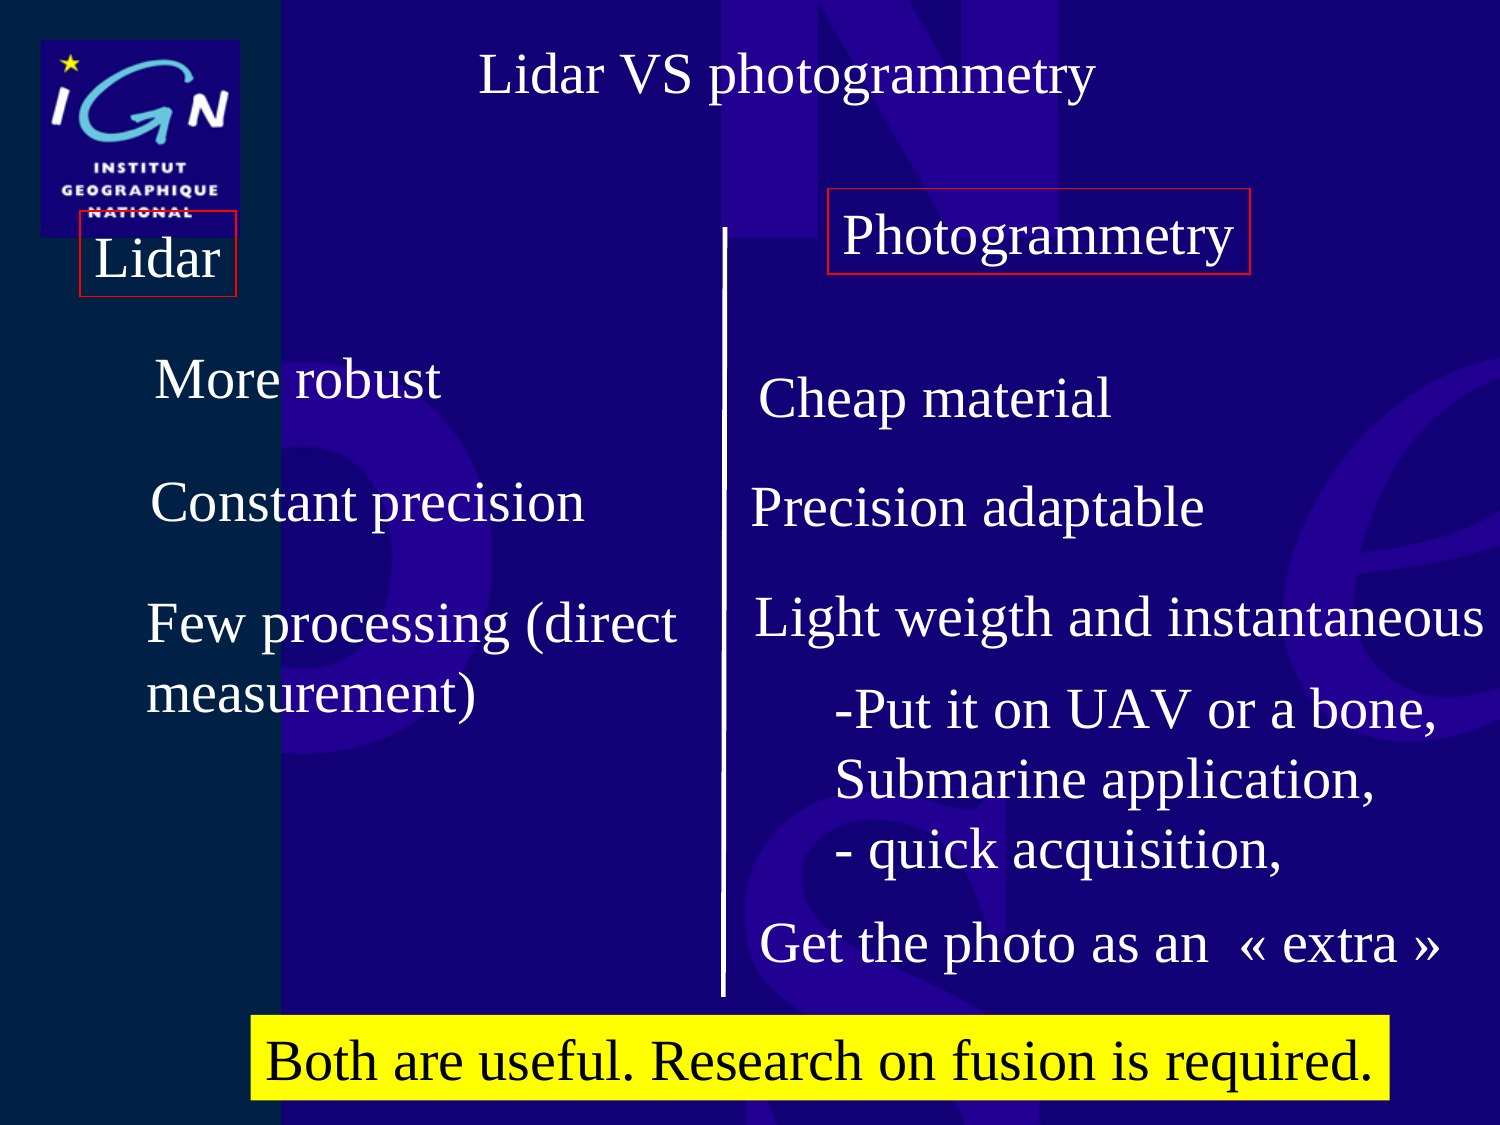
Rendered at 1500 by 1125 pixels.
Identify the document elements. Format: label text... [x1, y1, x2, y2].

text_box Both are useful. Research on fusion is required. [250, 1014, 1390, 1101]
text_box Get the photo as an « extra » [744, 896, 1458, 982]
text_box Light weigth and instantaneous [739, 570, 1500, 657]
text_box Constant precision [135, 455, 602, 541]
text_box Cheap material [744, 351, 1128, 437]
text_box Few processing (direct measurement) [131, 576, 693, 732]
text_box -Put it on UAV or a bone, Submarine application, - quick acquisition, [819, 662, 1469, 958]
text_box More robust [139, 332, 457, 418]
text_box Photogrammetry [827, 188, 1250, 275]
text_box Lidar [79, 211, 236, 297]
picture [0, 0, 1500, 1125]
text_box Lidar VS photogrammetry [464, 27, 1113, 114]
text_box Precision adaptable [735, 459, 1221, 546]
